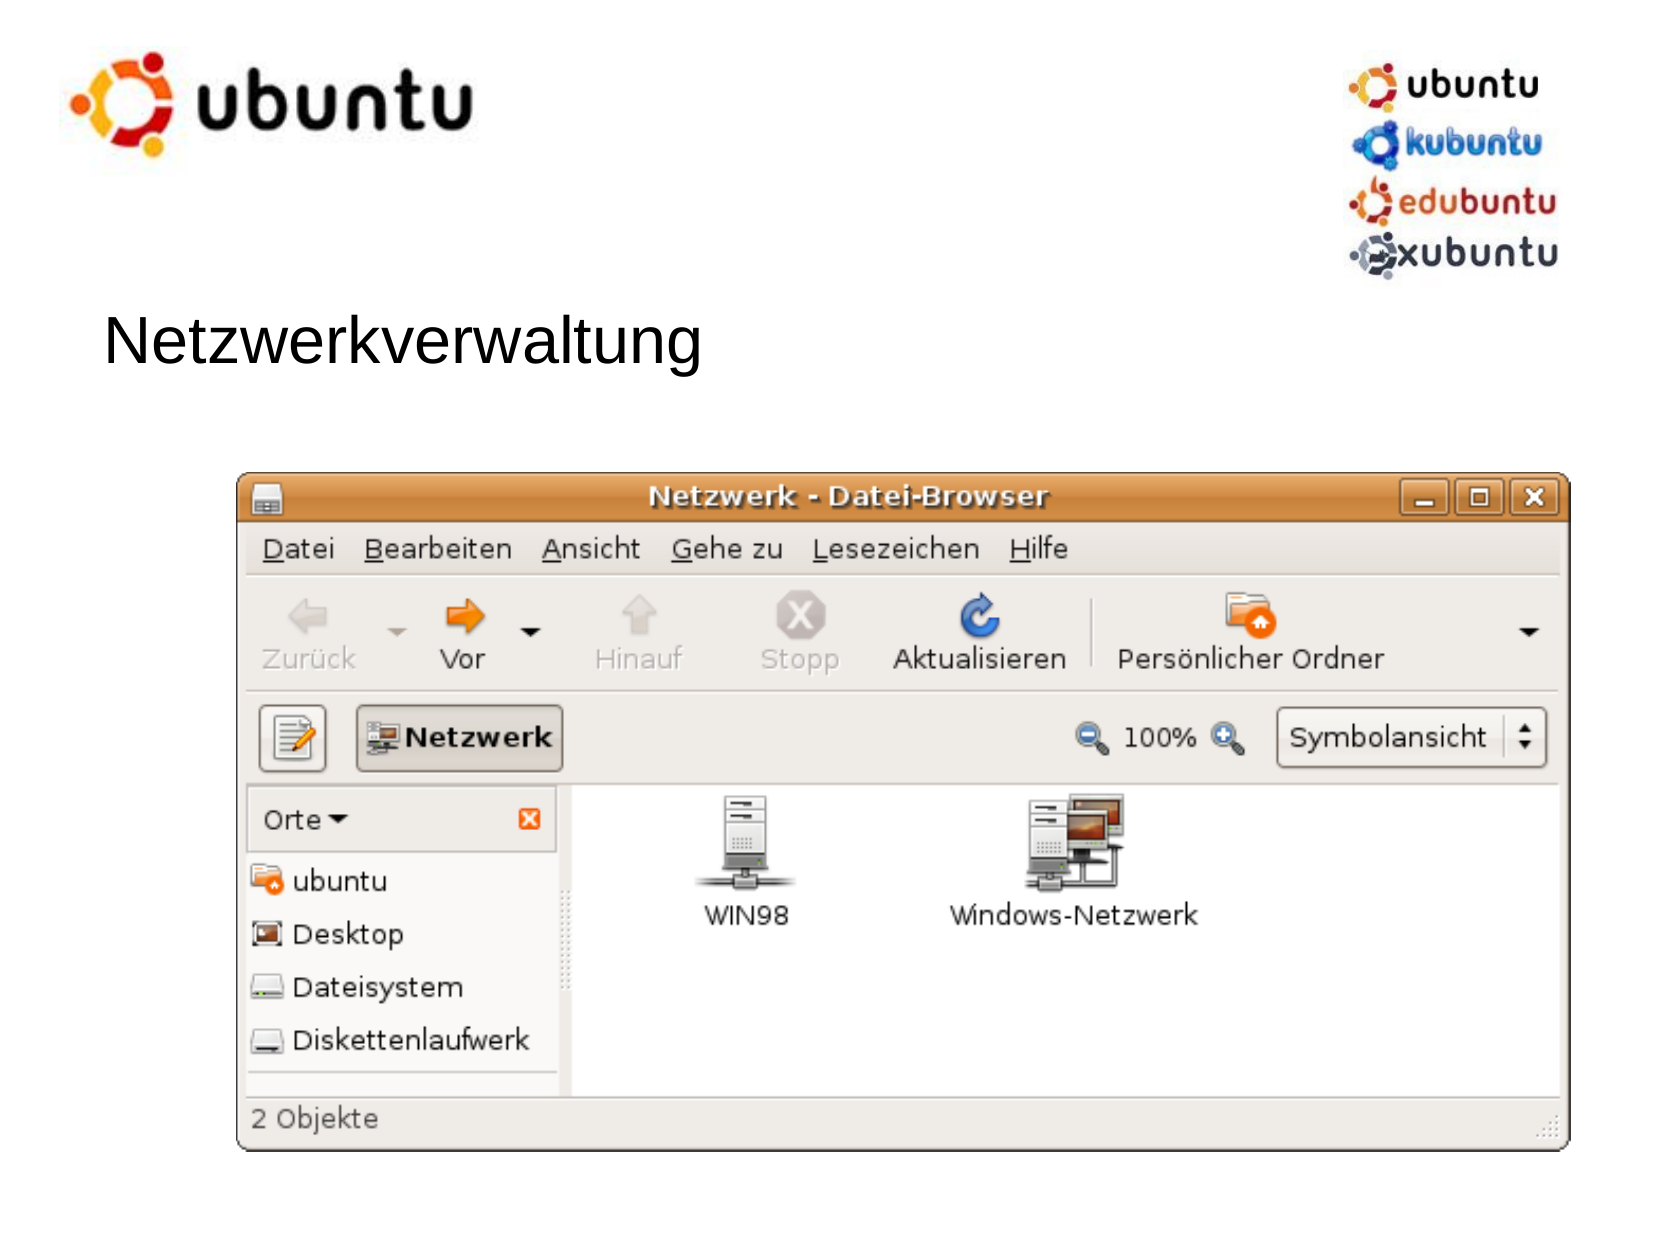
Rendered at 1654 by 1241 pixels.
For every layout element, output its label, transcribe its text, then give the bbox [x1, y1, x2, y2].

picture [1343, 50, 1565, 296]
picture [236, 472, 1571, 1152]
text_box Netzwerkverwaltung [88, 295, 1152, 385]
picture [59, 46, 501, 178]
